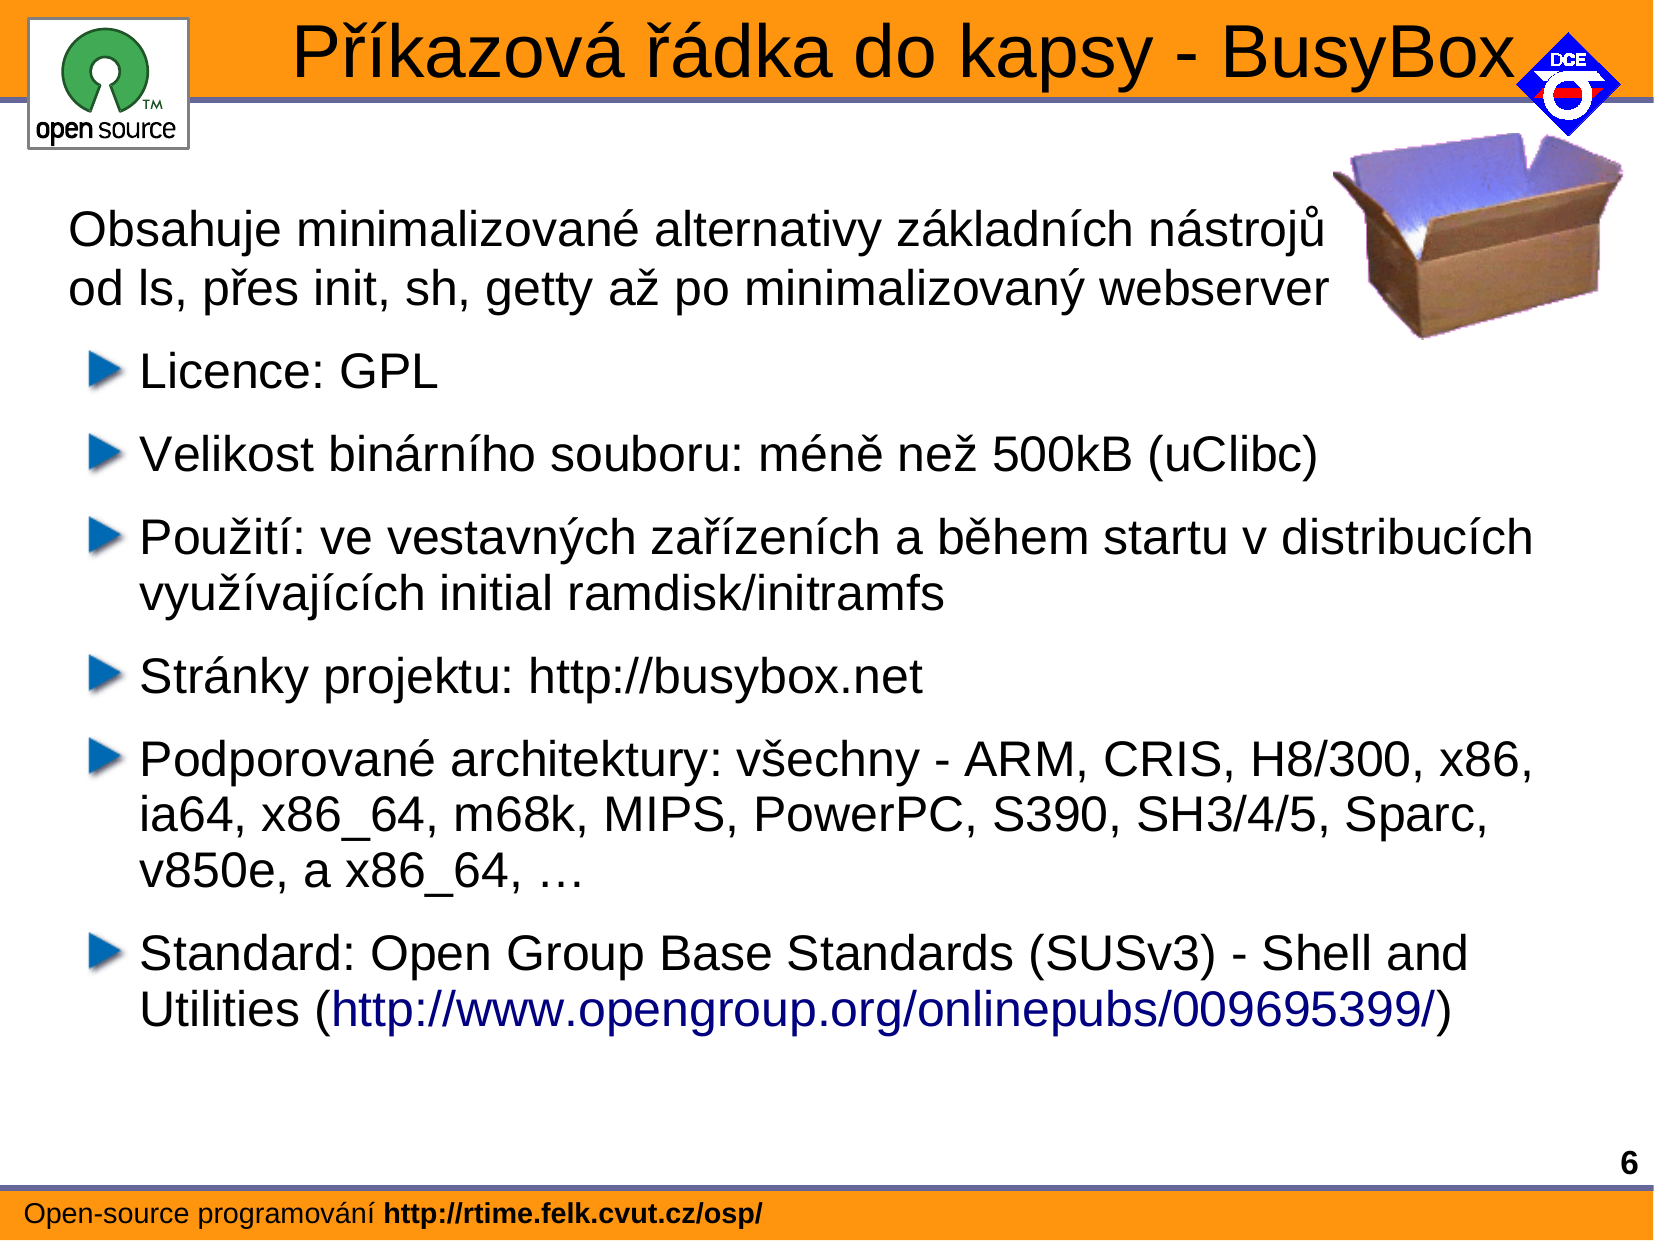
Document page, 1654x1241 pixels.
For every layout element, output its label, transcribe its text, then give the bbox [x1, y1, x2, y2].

picture [1333, 133, 1625, 340]
list Obsahuje minimalizované alternativy základních nástrojů od ls, přes init, sh, getty až po minimalizovaný webserver Licence: GPL Velikost binárního souboru: méně než 500kB (uClibc) Použití: ve vestavných zařízeních a během startu v distribucích využívajících initial ramdisk/initramfs Stránky projektu: http://busybox.net Podporované architektury: všechny - ARM, CRIS, H8/300, x86, ia64, x86_64, m68k, MIPS, PowerPC, S390, SH3/4/5, Sparc, v850e, a x86_64, … Standard: Open Group Base Standards (SUSv3) - Shell and Utilities (http://www.opengroup.org/onlinepubs/009695399/) [68, 201, 1592, 1118]
title Příkazová řádka do kapsy - BusyBox [178, 4, 1631, 98]
